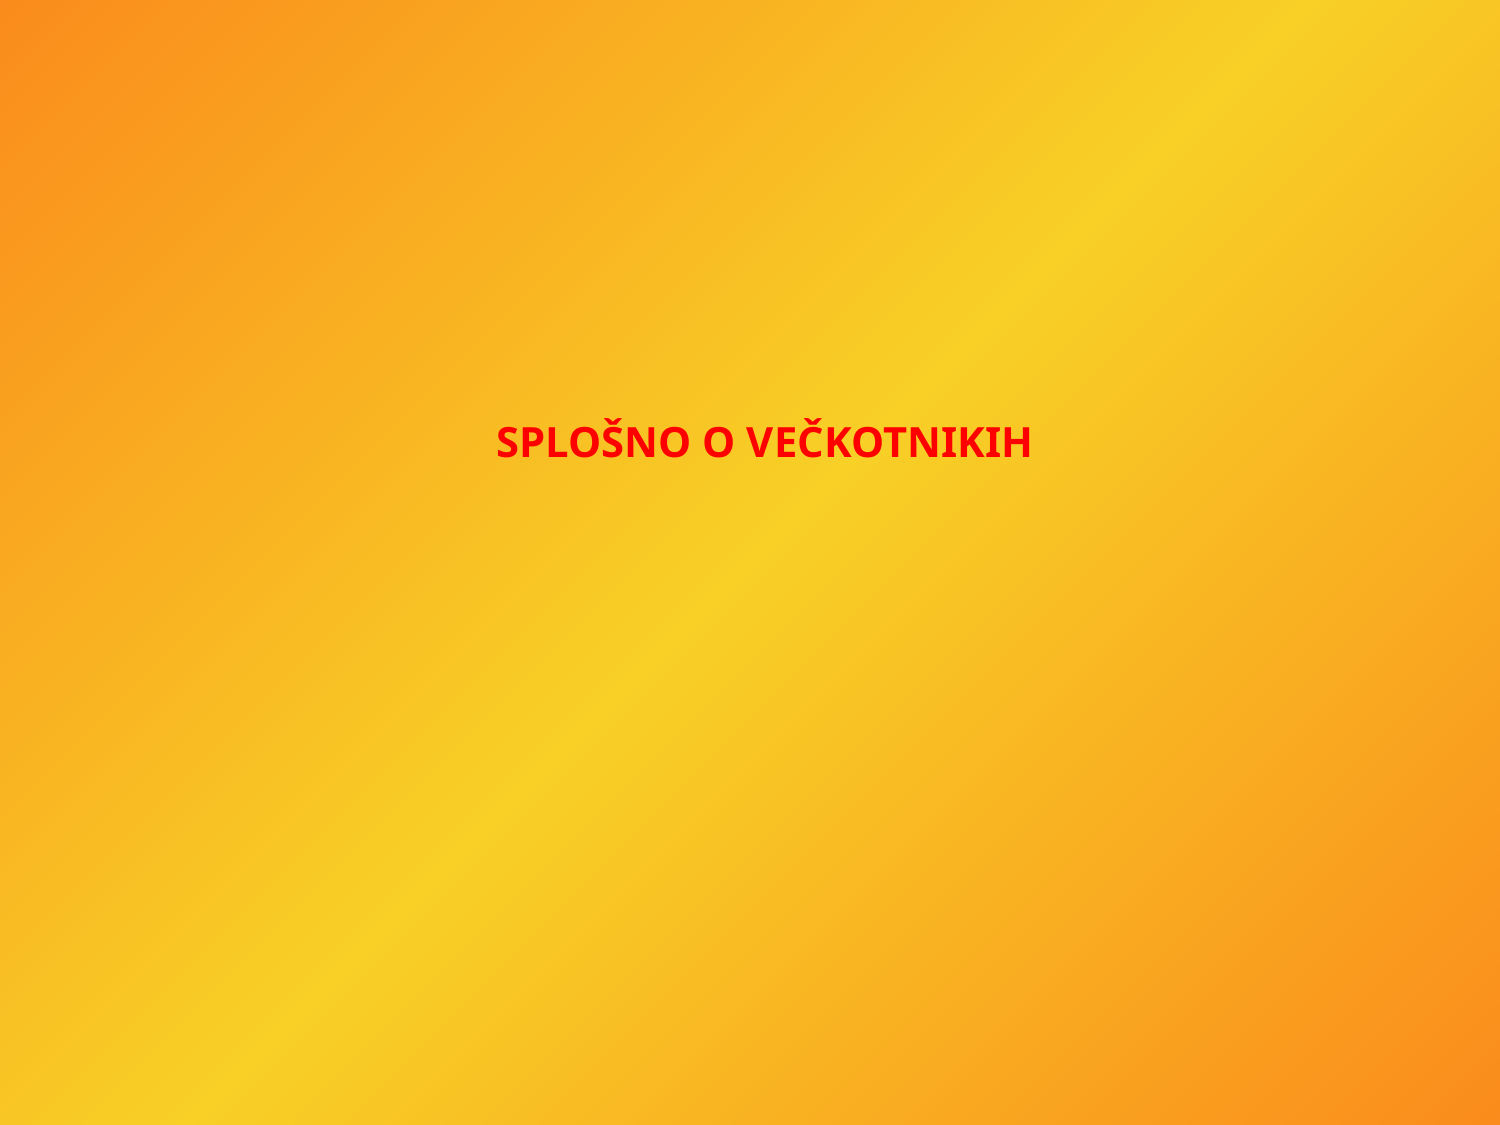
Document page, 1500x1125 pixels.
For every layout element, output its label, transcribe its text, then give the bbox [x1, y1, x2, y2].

text_box SPLOŠNO O VEČKOTNIKIH [41, 408, 1500, 592]
